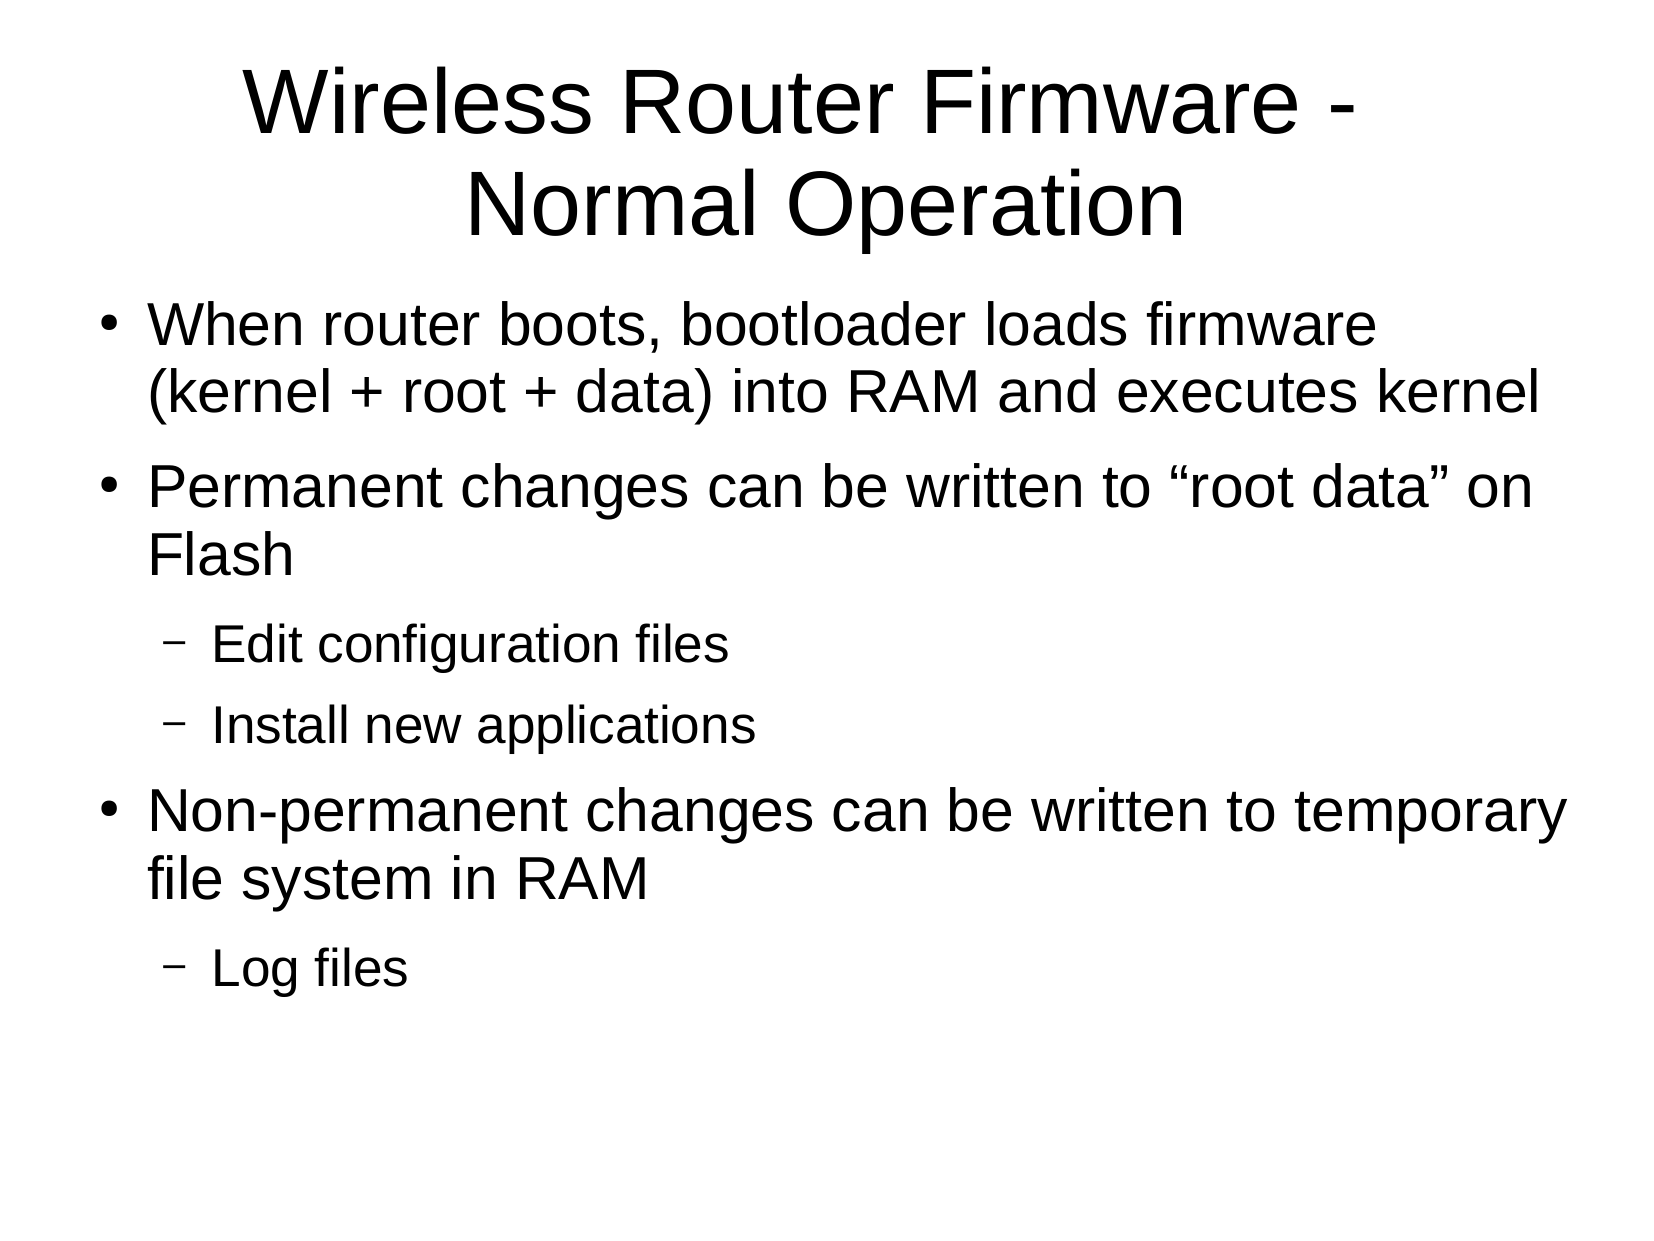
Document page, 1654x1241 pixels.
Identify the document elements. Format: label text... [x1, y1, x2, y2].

title Wireless Router Firmware - Normal Operation [82, 49, 1571, 257]
list When router boots, bootloader loads firmware (kernel + root + data) into RAM and executes kernel Permanent changes can be written to “root data” on Flash Edit configuration files Install new applications Non-permanent changes can be written to temporary file system in RAM Log files [82, 290, 1571, 1010]
